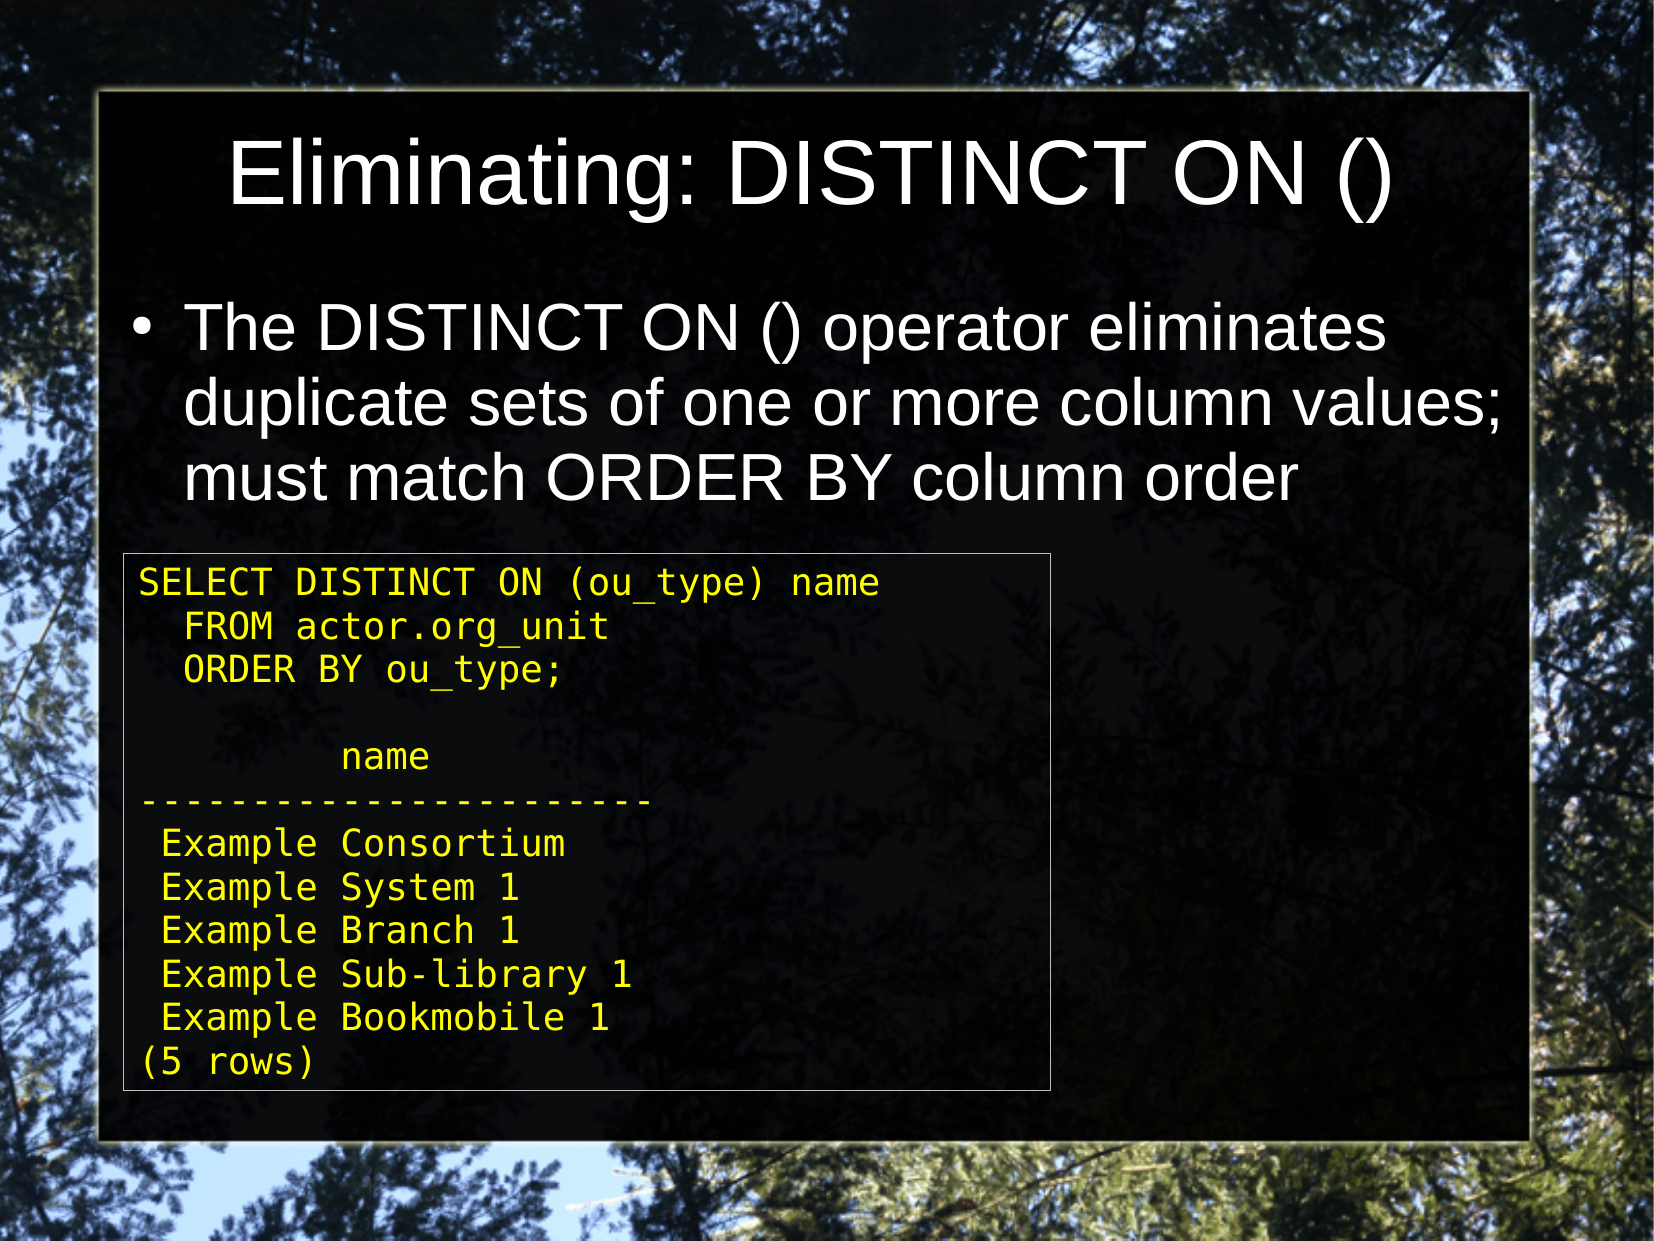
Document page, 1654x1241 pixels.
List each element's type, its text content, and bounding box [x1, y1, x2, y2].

list The DISTINCT ON () operator eliminates duplicate sets of one or more column values; must match ORDER BY column order [112, 290, 1536, 1010]
text_box SELECT DISTINCT ON (ou_type) name FROM actor.org_unit ORDER BY ou_type; name ----------------------- Example Consortium Example System 1 Example Branch 1 Example Sub-library 1 Example Bookmobile 1 (5 rows) [123, 553, 1051, 1091]
picture [0, 0, 1654, 1241]
title Eliminating: DISTINCT ON () [88, 88, 1536, 257]
